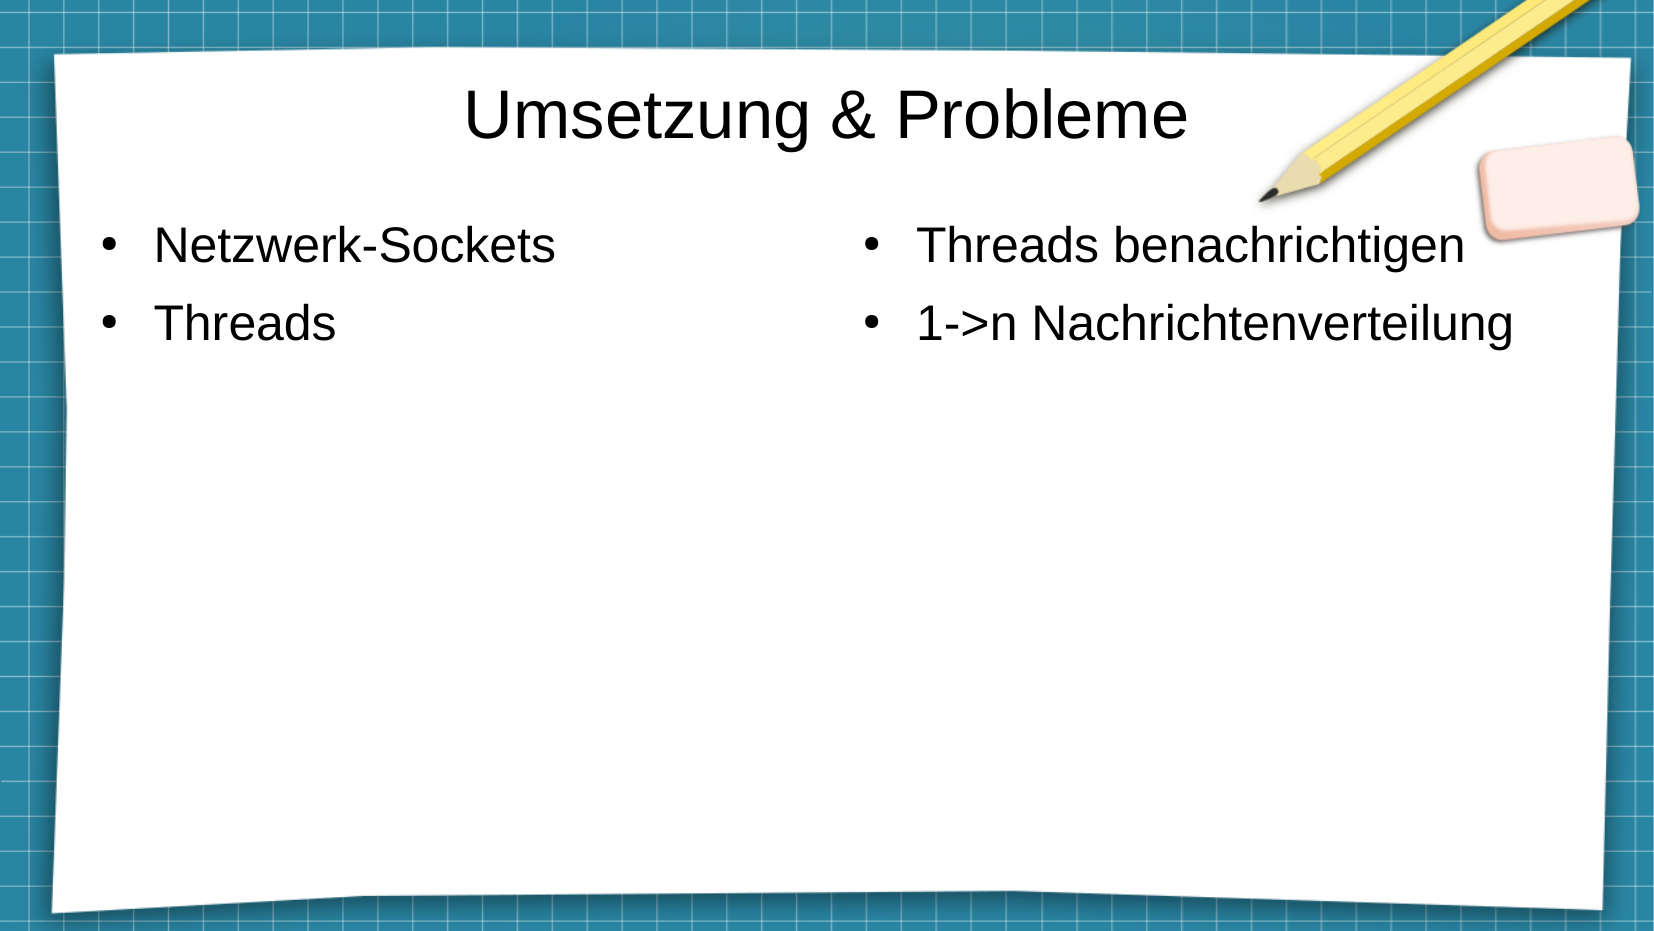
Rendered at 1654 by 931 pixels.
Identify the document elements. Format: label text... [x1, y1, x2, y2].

title Umsetzung & Probleme [82, 37, 1571, 193]
list Threads benachrichtigen 1->n Nachrichtenverteilung [845, 217, 1572, 758]
picture [0, 0, 1654, 931]
list Netzwerk-Sockets Threads [82, 217, 809, 758]
